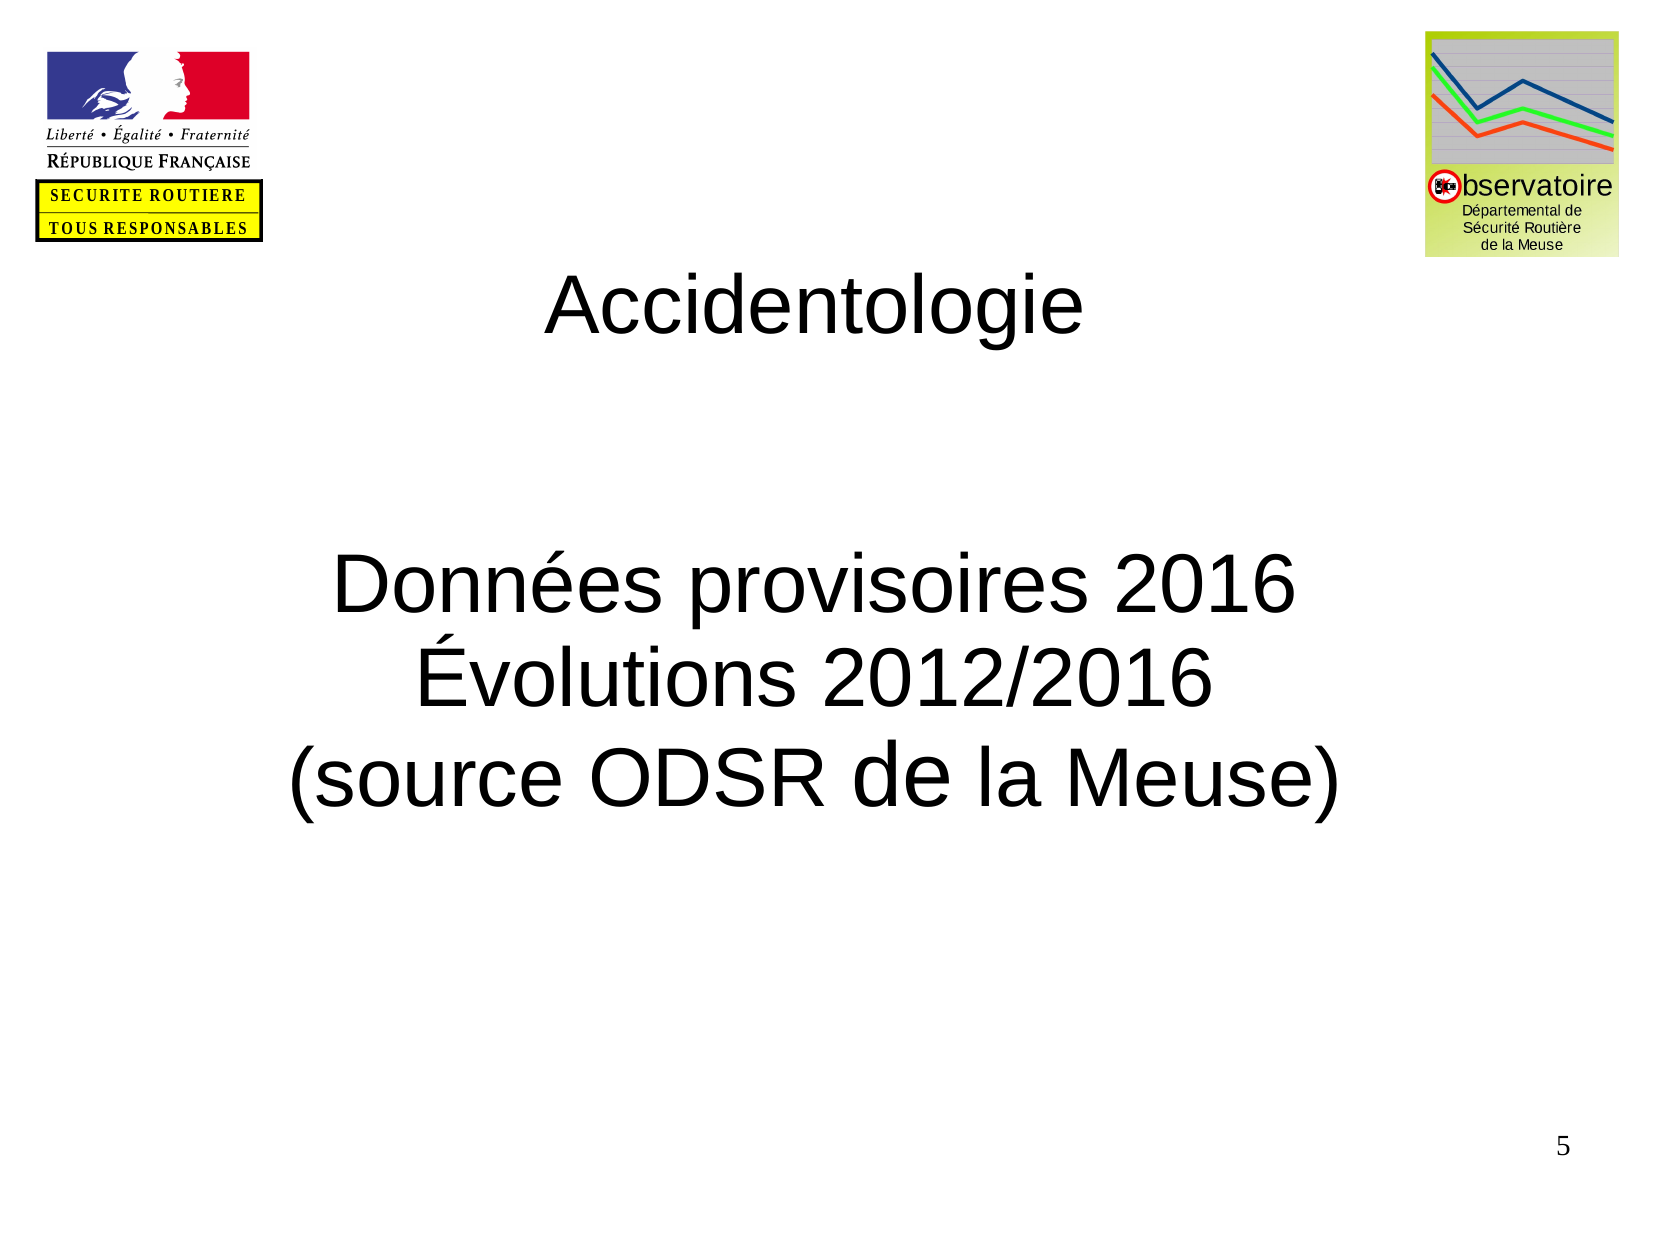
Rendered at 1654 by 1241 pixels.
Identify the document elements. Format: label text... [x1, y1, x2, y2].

picture [1425, 31, 1619, 257]
picture [35, 47, 263, 246]
title Accidentologie Données provisoires 2016 Évolutions 2012/2016 (source ODSR de la Meuse) [70, 258, 1559, 902]
